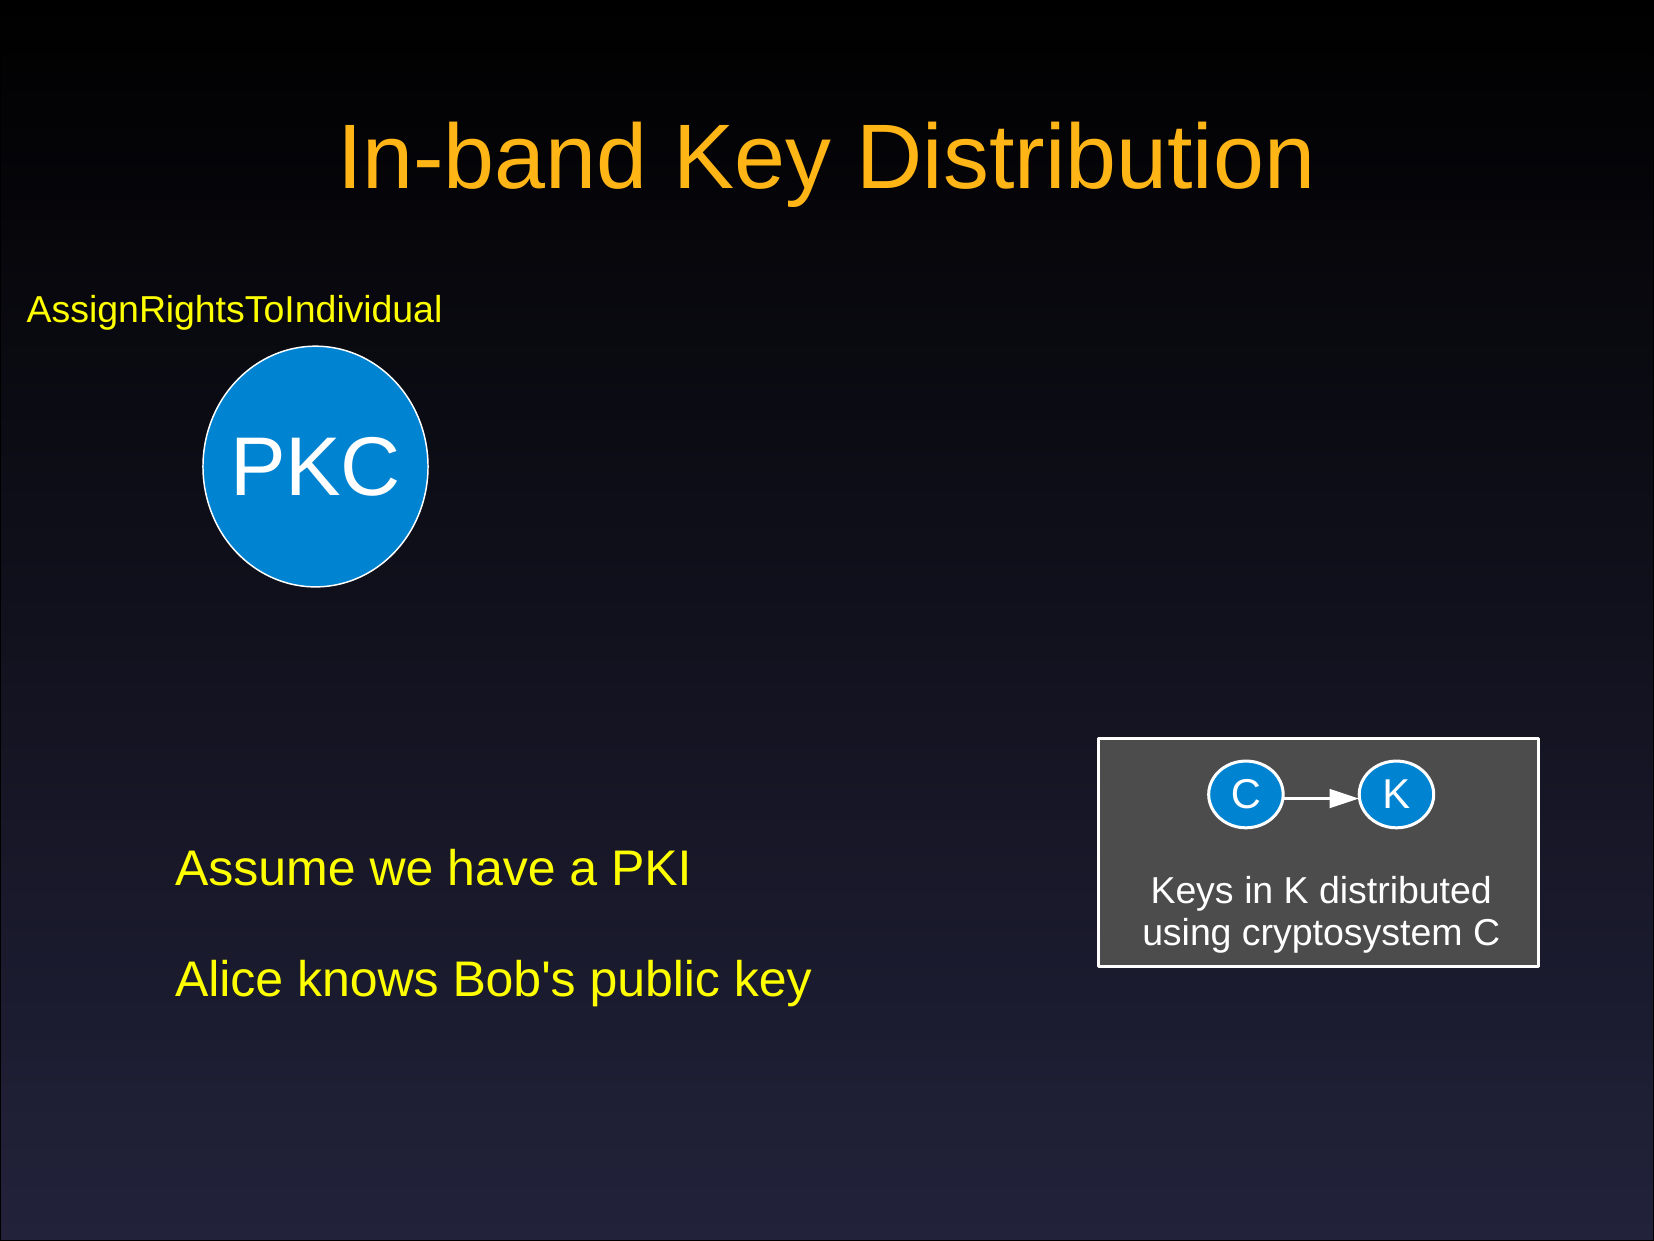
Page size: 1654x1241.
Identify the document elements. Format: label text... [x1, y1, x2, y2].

text_box [1098, 949, 1539, 967]
text_box C [1208, 761, 1284, 828]
text_box K [1359, 761, 1434, 828]
title In-band Key Distribution [82, 53, 1571, 261]
text_box Keys in K distributed using cryptosystem C [1096, 873, 1547, 949]
text_box PKC [202, 346, 429, 587]
text_box [1098, 738, 1539, 873]
text_box Assume we have a PKI Alice knows Bob's public key [160, 832, 827, 1015]
text_box AssignRightsToIndividual [11, 280, 457, 338]
